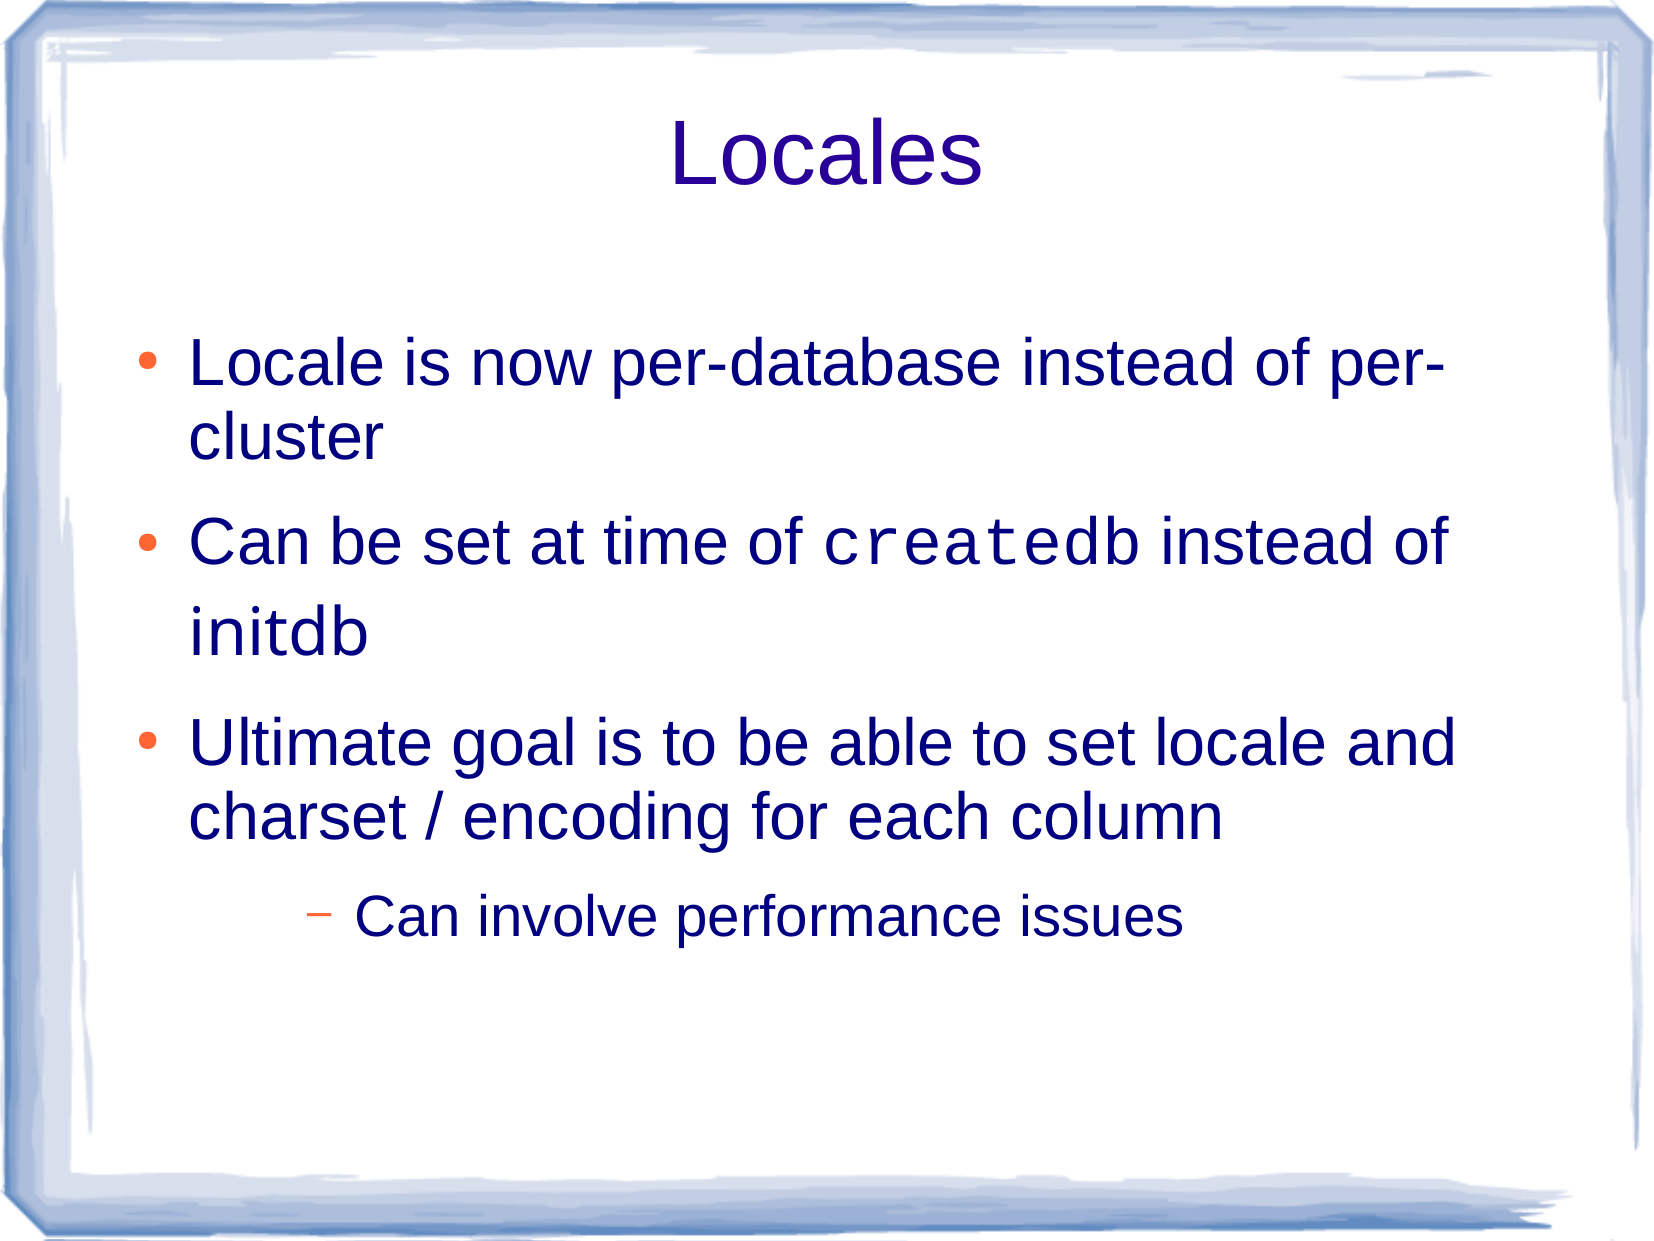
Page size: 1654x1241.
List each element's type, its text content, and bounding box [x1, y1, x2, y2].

picture [0, 0, 1654, 1241]
list Locale is now per-database instead of per-cluster Can be set at time of createdb instead of initdb Ultimate goal is to be able to set locale and charset / encoding for each column Can involve performance issues [118, 324, 1571, 990]
title Locales [82, 56, 1571, 250]
